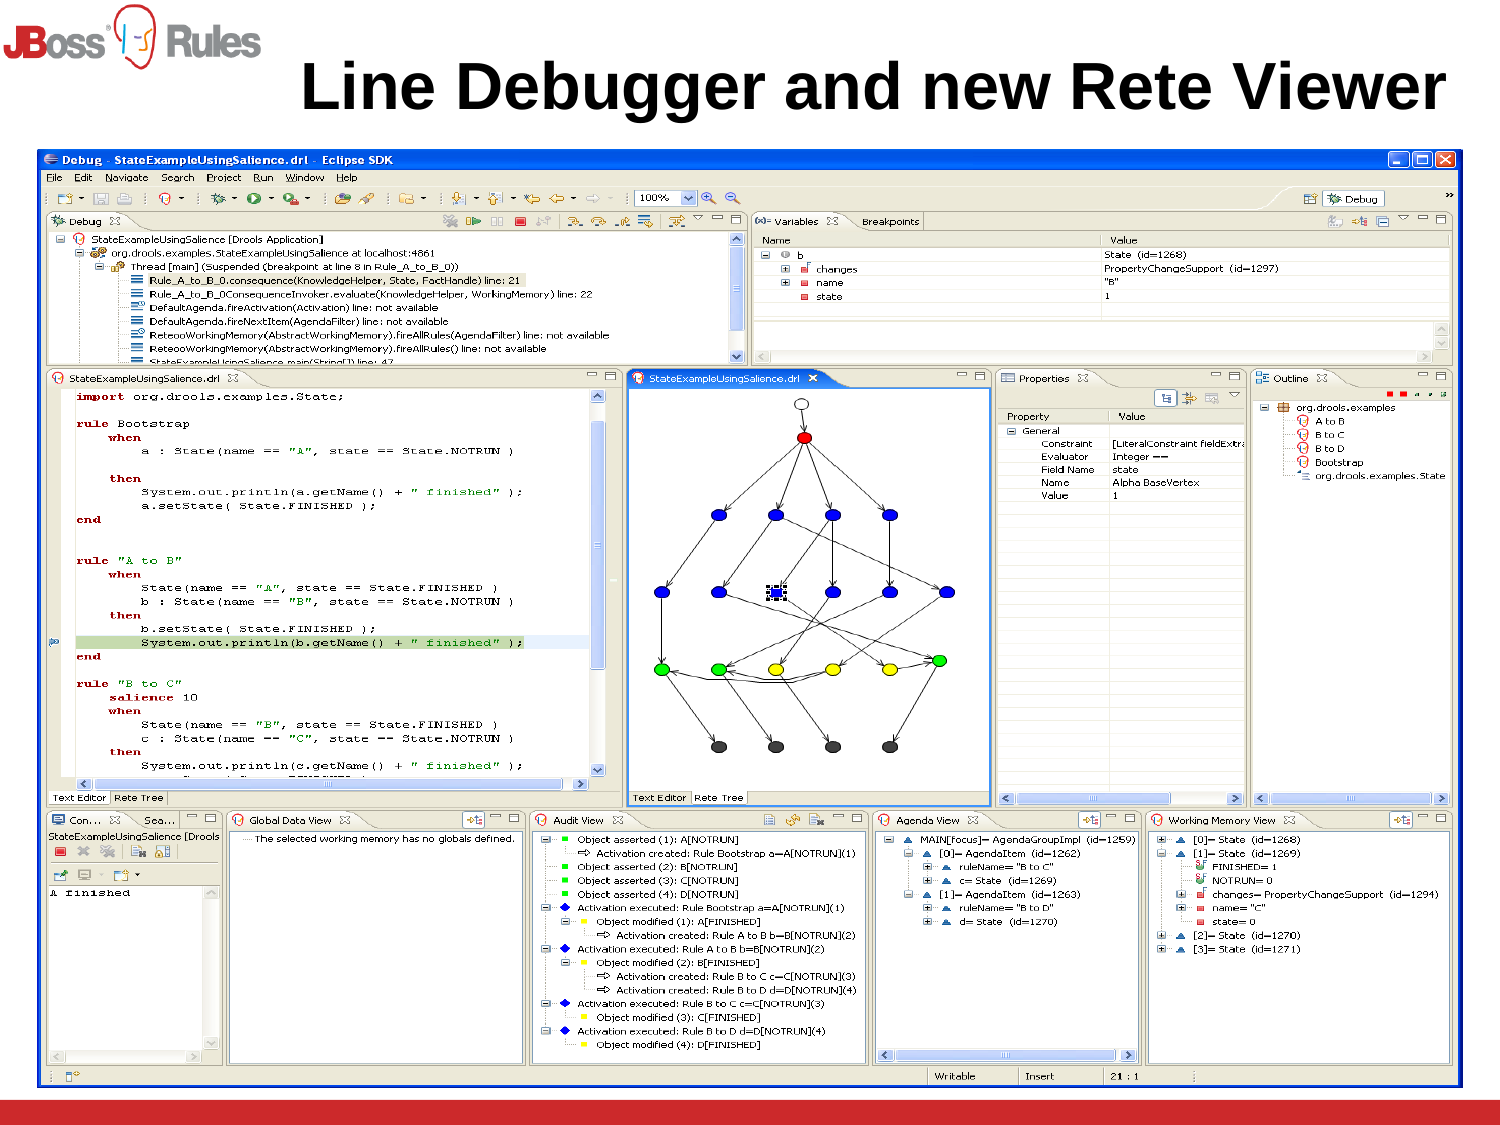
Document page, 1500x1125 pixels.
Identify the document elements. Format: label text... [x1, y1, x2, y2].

picture [0, 0, 266, 73]
picture [37, 149, 1463, 1088]
title Line Debugger and new Rete Viewer [300, 37, 1463, 136]
